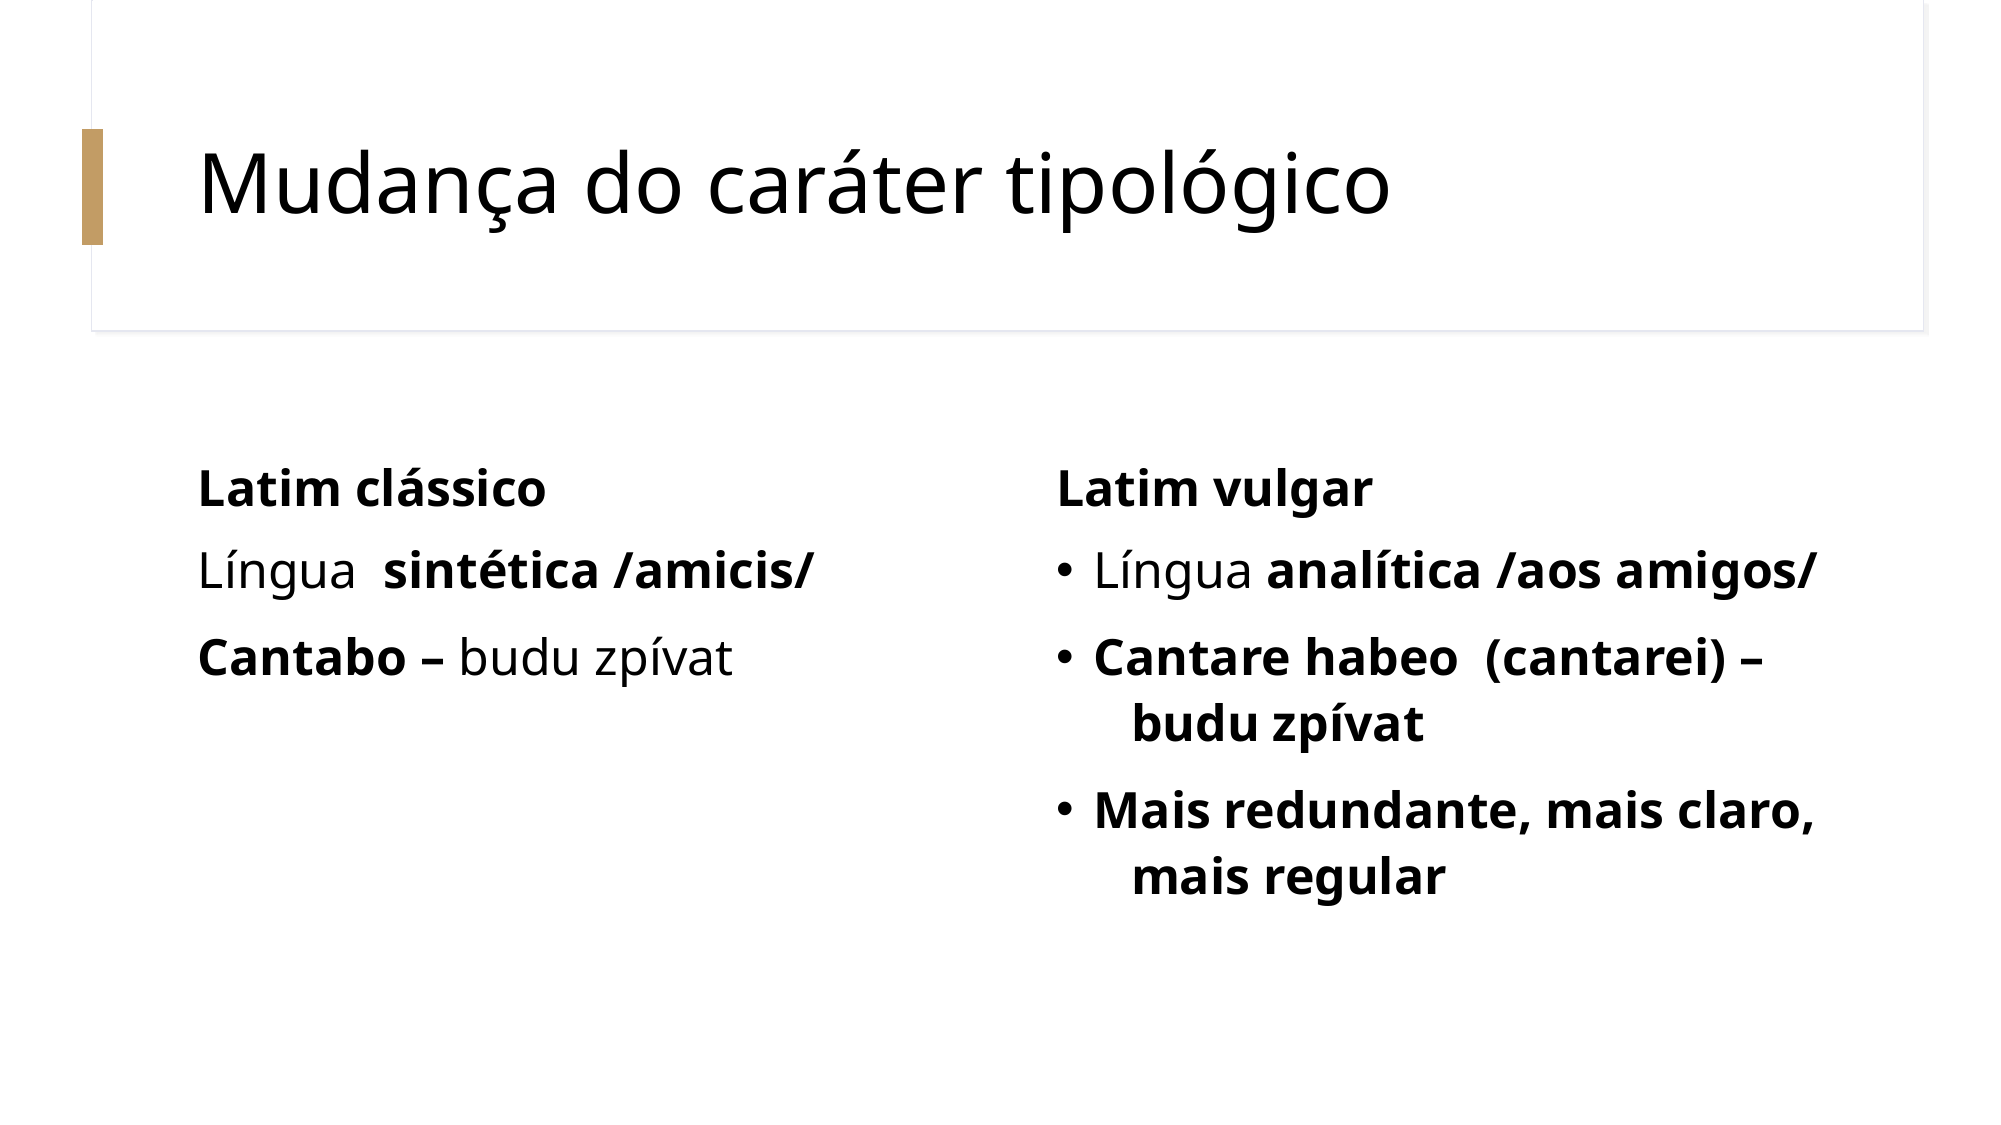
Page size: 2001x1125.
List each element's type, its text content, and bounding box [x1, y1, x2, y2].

list Língua analítica /aos amigos/ Cantare habeo (cantarei) – budu zpívat Mais redundante, mais claro, mais regular [1041, 525, 1852, 1013]
list Latim clássico [183, 389, 994, 525]
list Latim vulgar [1041, 389, 1852, 525]
list Língua sintética /amicis/ Cantabo – budu zpívat [183, 525, 994, 1013]
title Mudança do caráter tipológico [183, 90, 1852, 284]
